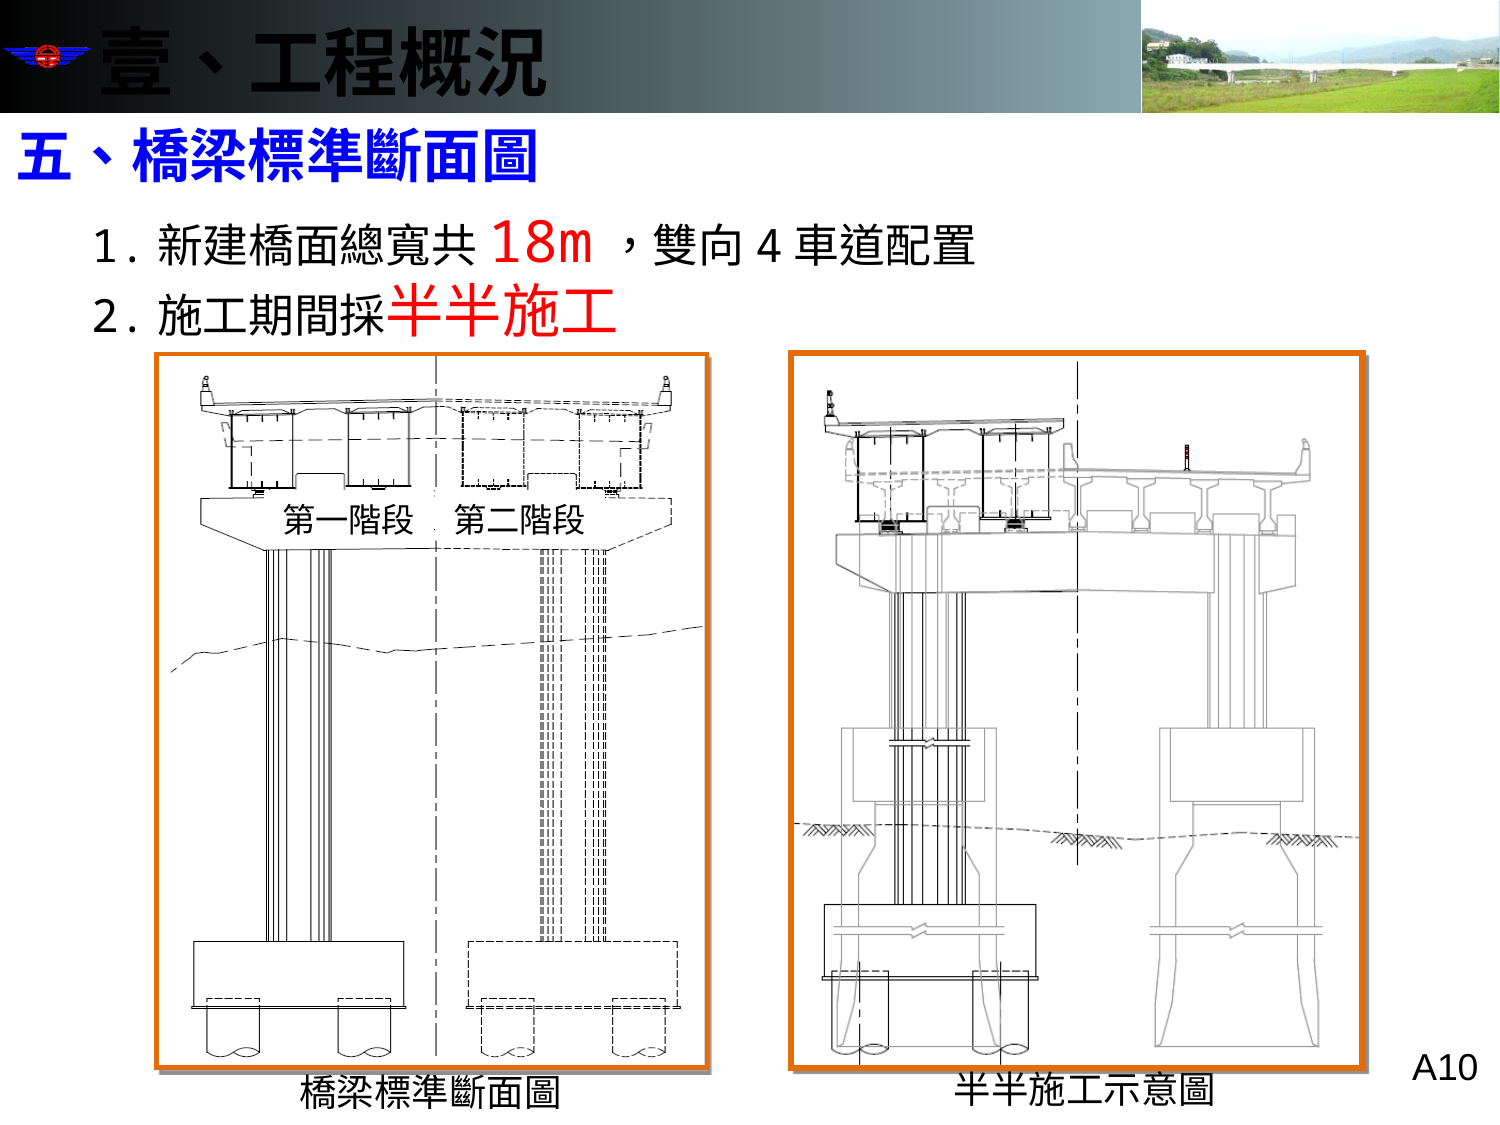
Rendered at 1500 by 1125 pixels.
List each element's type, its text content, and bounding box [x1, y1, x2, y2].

picture [794, 356, 1360, 1066]
text_box 第一階段 [266, 492, 432, 539]
text_box 五、橋梁標準斷面圖 [0, 112, 1406, 209]
picture [158, 356, 705, 1066]
text_box [563, 0, 1141, 112]
text_box 第二階段 [437, 492, 603, 539]
picture [1141, 0, 1500, 113]
text_box 壹、工程概況 [0, 0, 563, 115]
text_box 半半施工示意圖 [938, 1075, 1258, 1120]
text_box 1.新建橋面總寬共18m，雙向4車道配置 2.施工期間採半半施工 [76, 196, 1461, 353]
text_box 橋梁標準斷面圖 [284, 1075, 604, 1123]
text_box A10 [1397, 1035, 1500, 1096]
